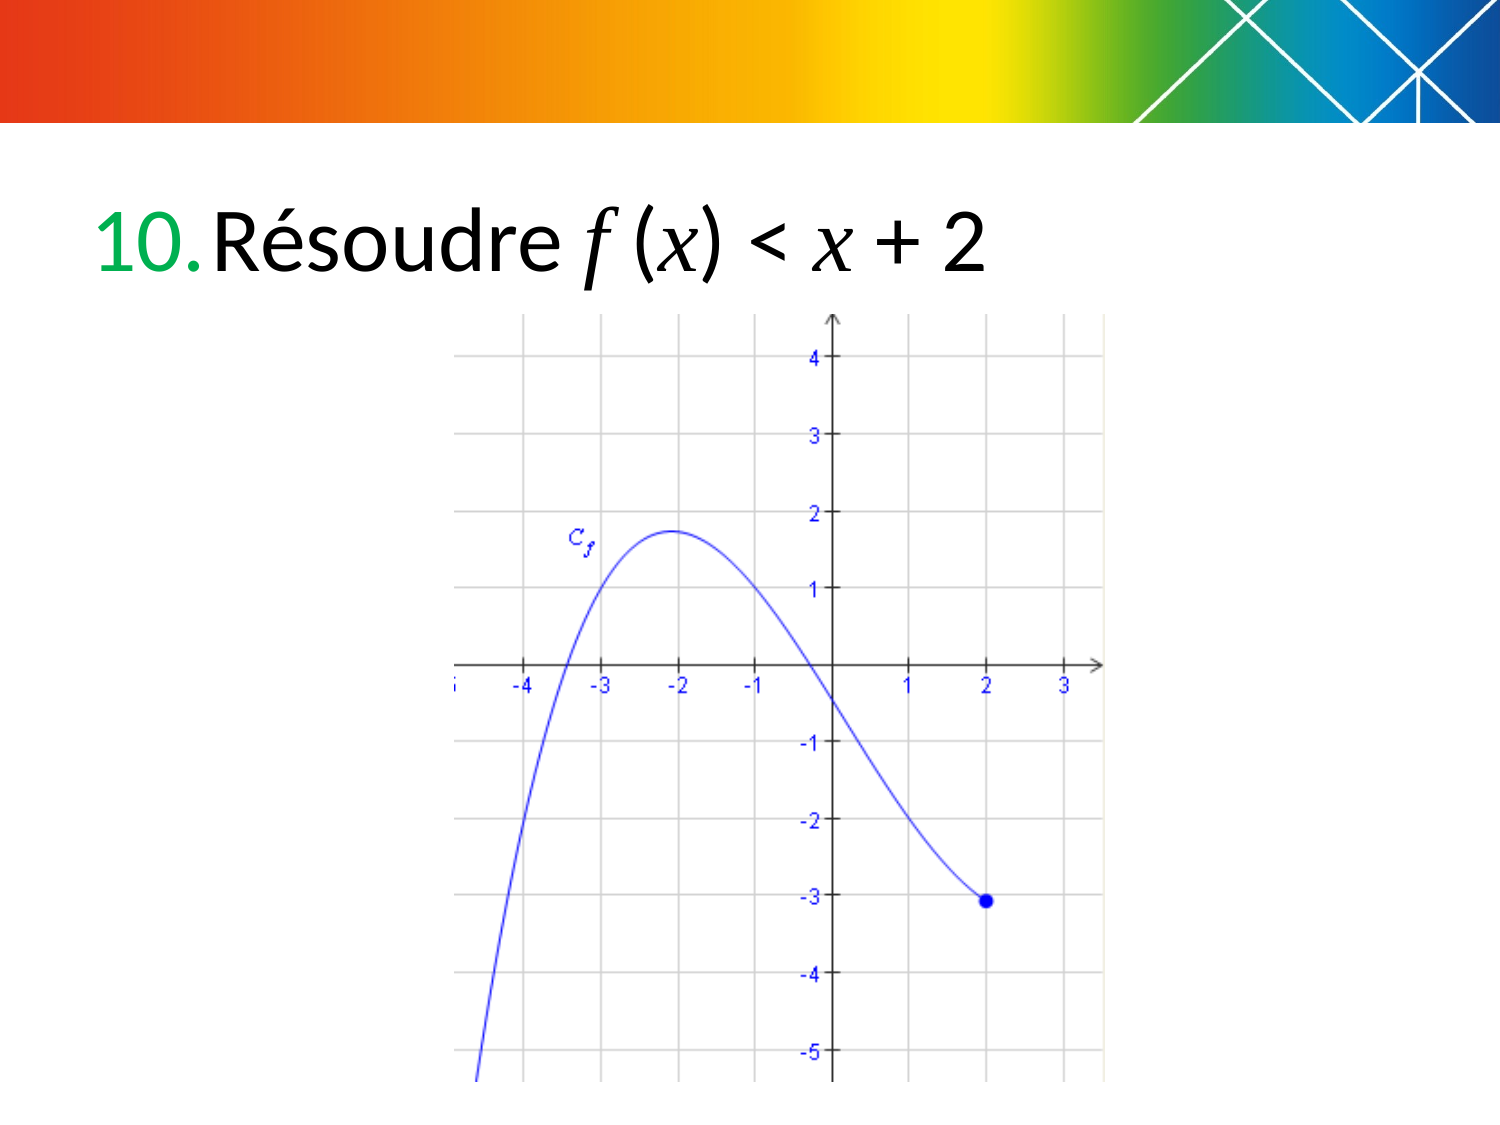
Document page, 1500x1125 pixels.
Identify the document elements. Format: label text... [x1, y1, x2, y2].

picture [1340, 0, 1500, 123]
title Résoudre f (x) < x + 2 [75, 163, 1426, 305]
picture [454, 314, 1105, 1083]
picture [0, 0, 1359, 123]
